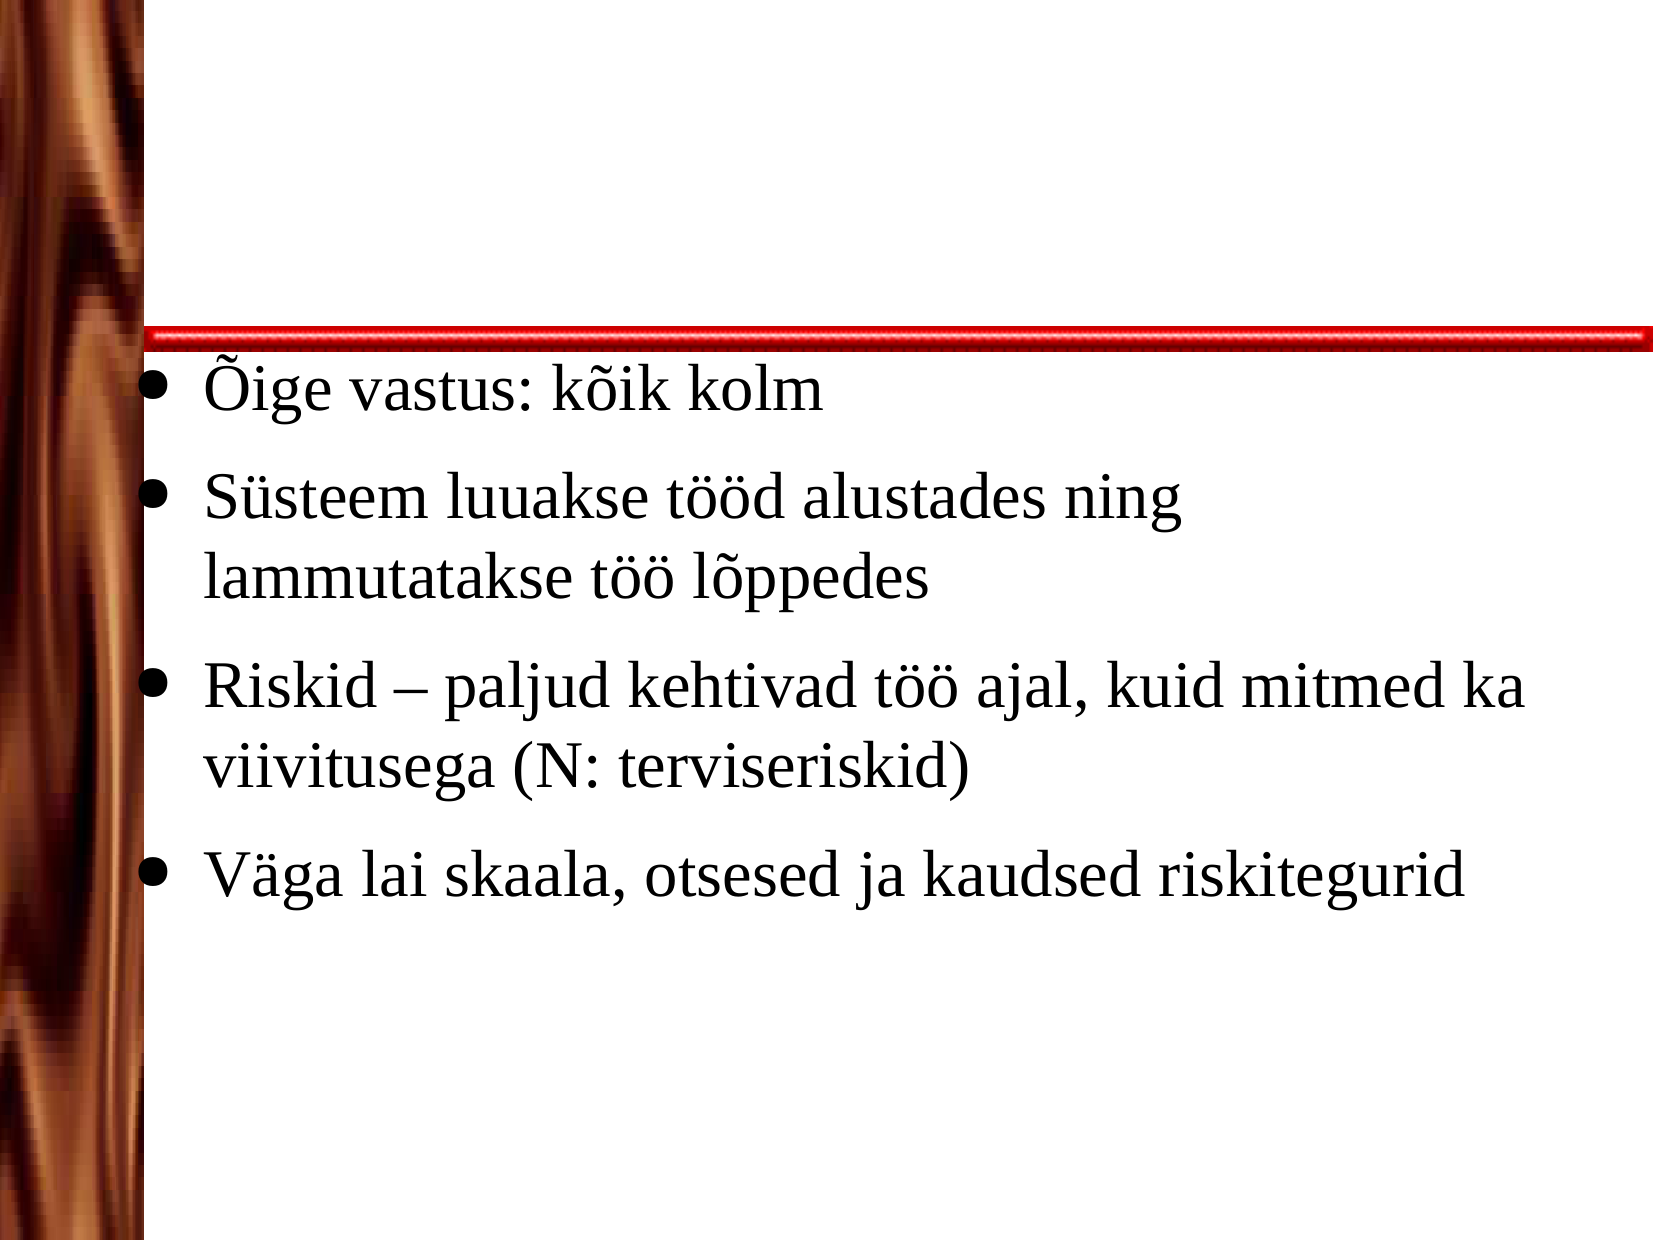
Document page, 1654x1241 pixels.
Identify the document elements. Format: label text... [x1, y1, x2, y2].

list Õige vastus: kõik kolm Süsteem luuakse tööd alustades ning lammutatakse töö lõppedes Riskid – paljud kehtivad töö ajal, kuid mitmed ka viivitusega (N: terviseriskid) Väga lai skaala, otsesed ja kaudsed riskitegurid [121, 344, 1533, 1126]
picture [0, 0, 1653, 1240]
title [121, 102, 1533, 310]
